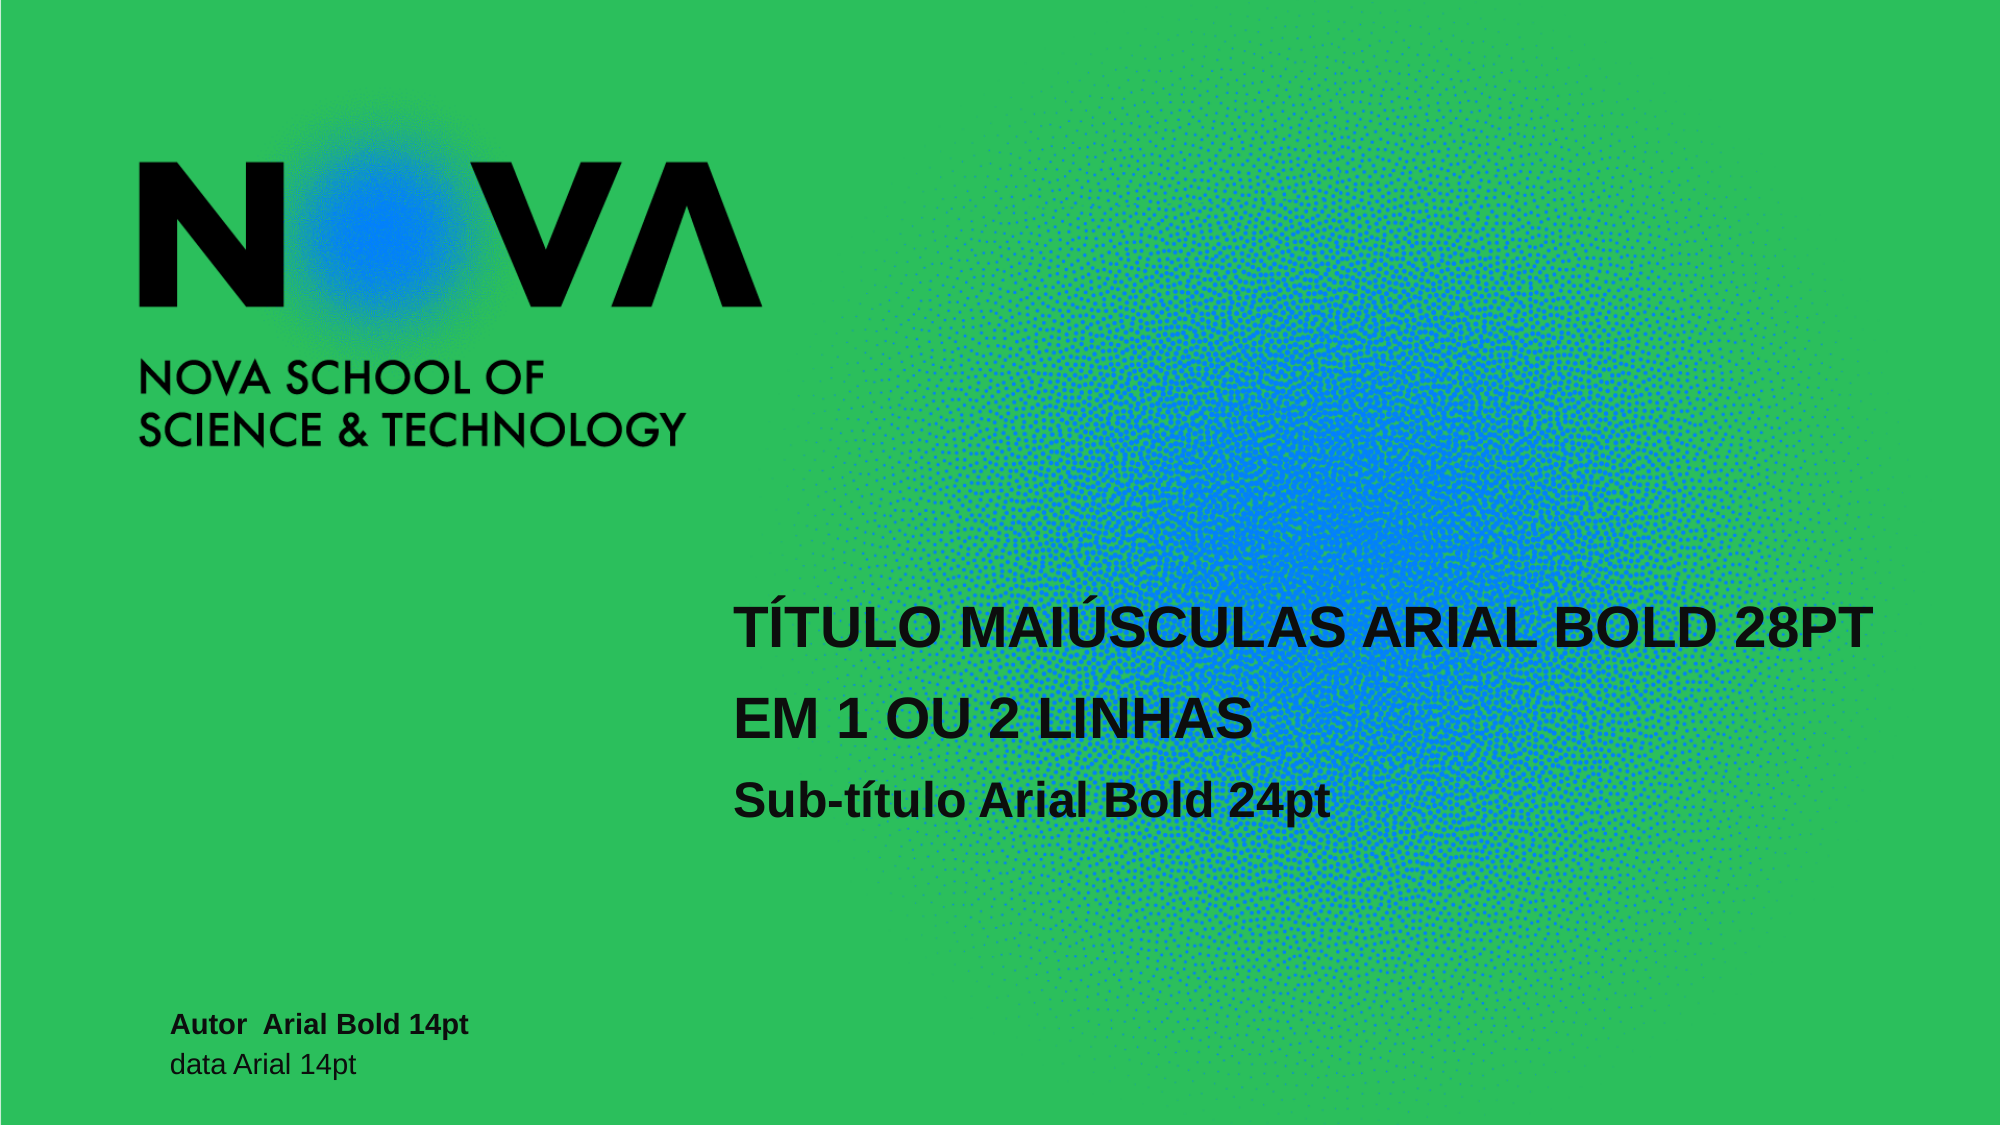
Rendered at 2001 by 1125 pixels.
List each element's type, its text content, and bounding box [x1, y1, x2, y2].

text_box data Arial 14pt [162, 1048, 364, 1089]
picture [0, 0, 2000, 1125]
text_box Autor Arial Bold 14pt [162, 997, 479, 1048]
text_box TÍTULO mAIÚSCULAS arial bold 28pt em 1 ou 2 linhas Sub-título Arial Bold 24pt [725, 560, 1896, 830]
